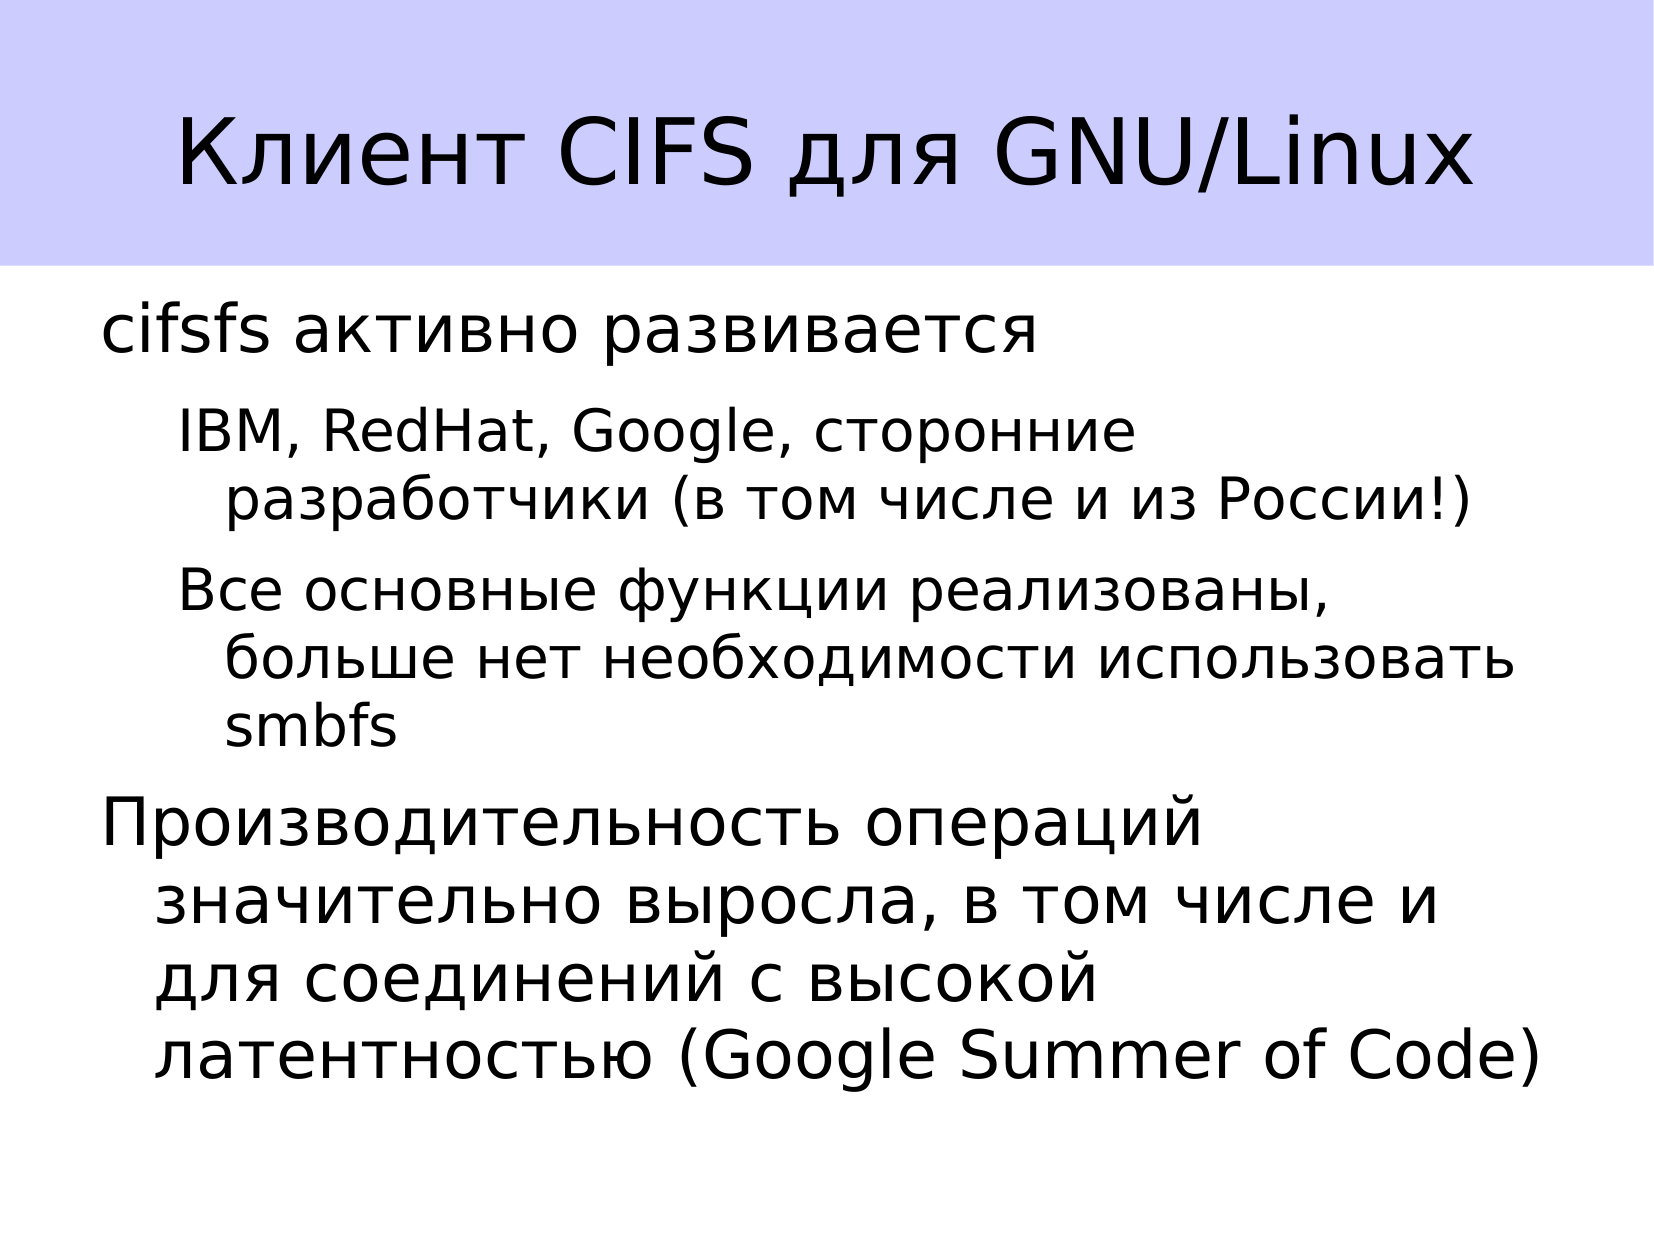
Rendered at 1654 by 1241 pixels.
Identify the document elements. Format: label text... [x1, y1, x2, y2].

list cifsfs активно развивается IBM, RedHat, Google, сторонние разработчики (в том числе и из России!) Все основные функции реализованы, больше нет необходимости использовать smbfs Производительность операций значительно выросла, в том числе и для соединений с высокой латентностью (Google Summer of Code) [82, 290, 1571, 1094]
title Клиент CIFS для GNU/Linux [82, 56, 1571, 250]
